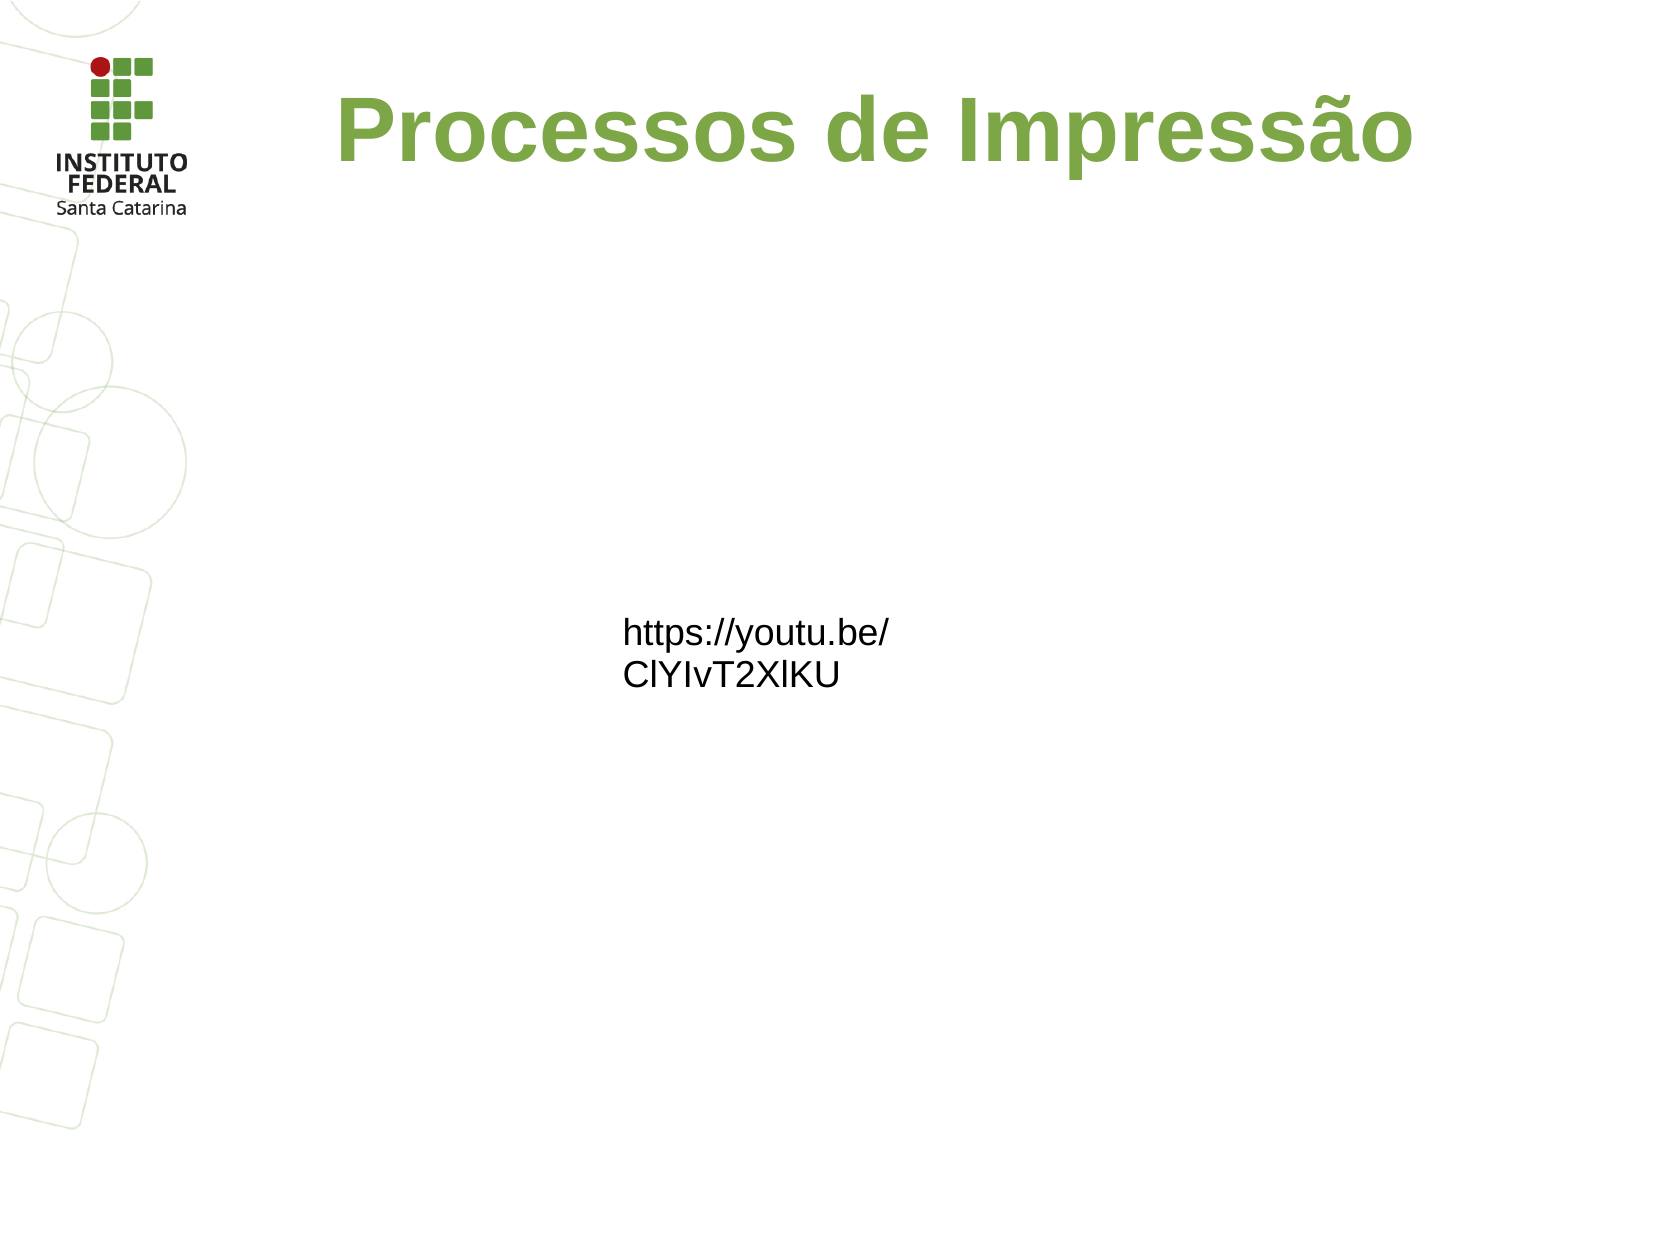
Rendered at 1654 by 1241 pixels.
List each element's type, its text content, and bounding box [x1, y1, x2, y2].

text_box https://youtu.be/ClYIvT2XlKU [607, 604, 1123, 662]
text_box Processos de Impressão [295, 70, 1607, 189]
picture [0, 1, 1654, 1170]
